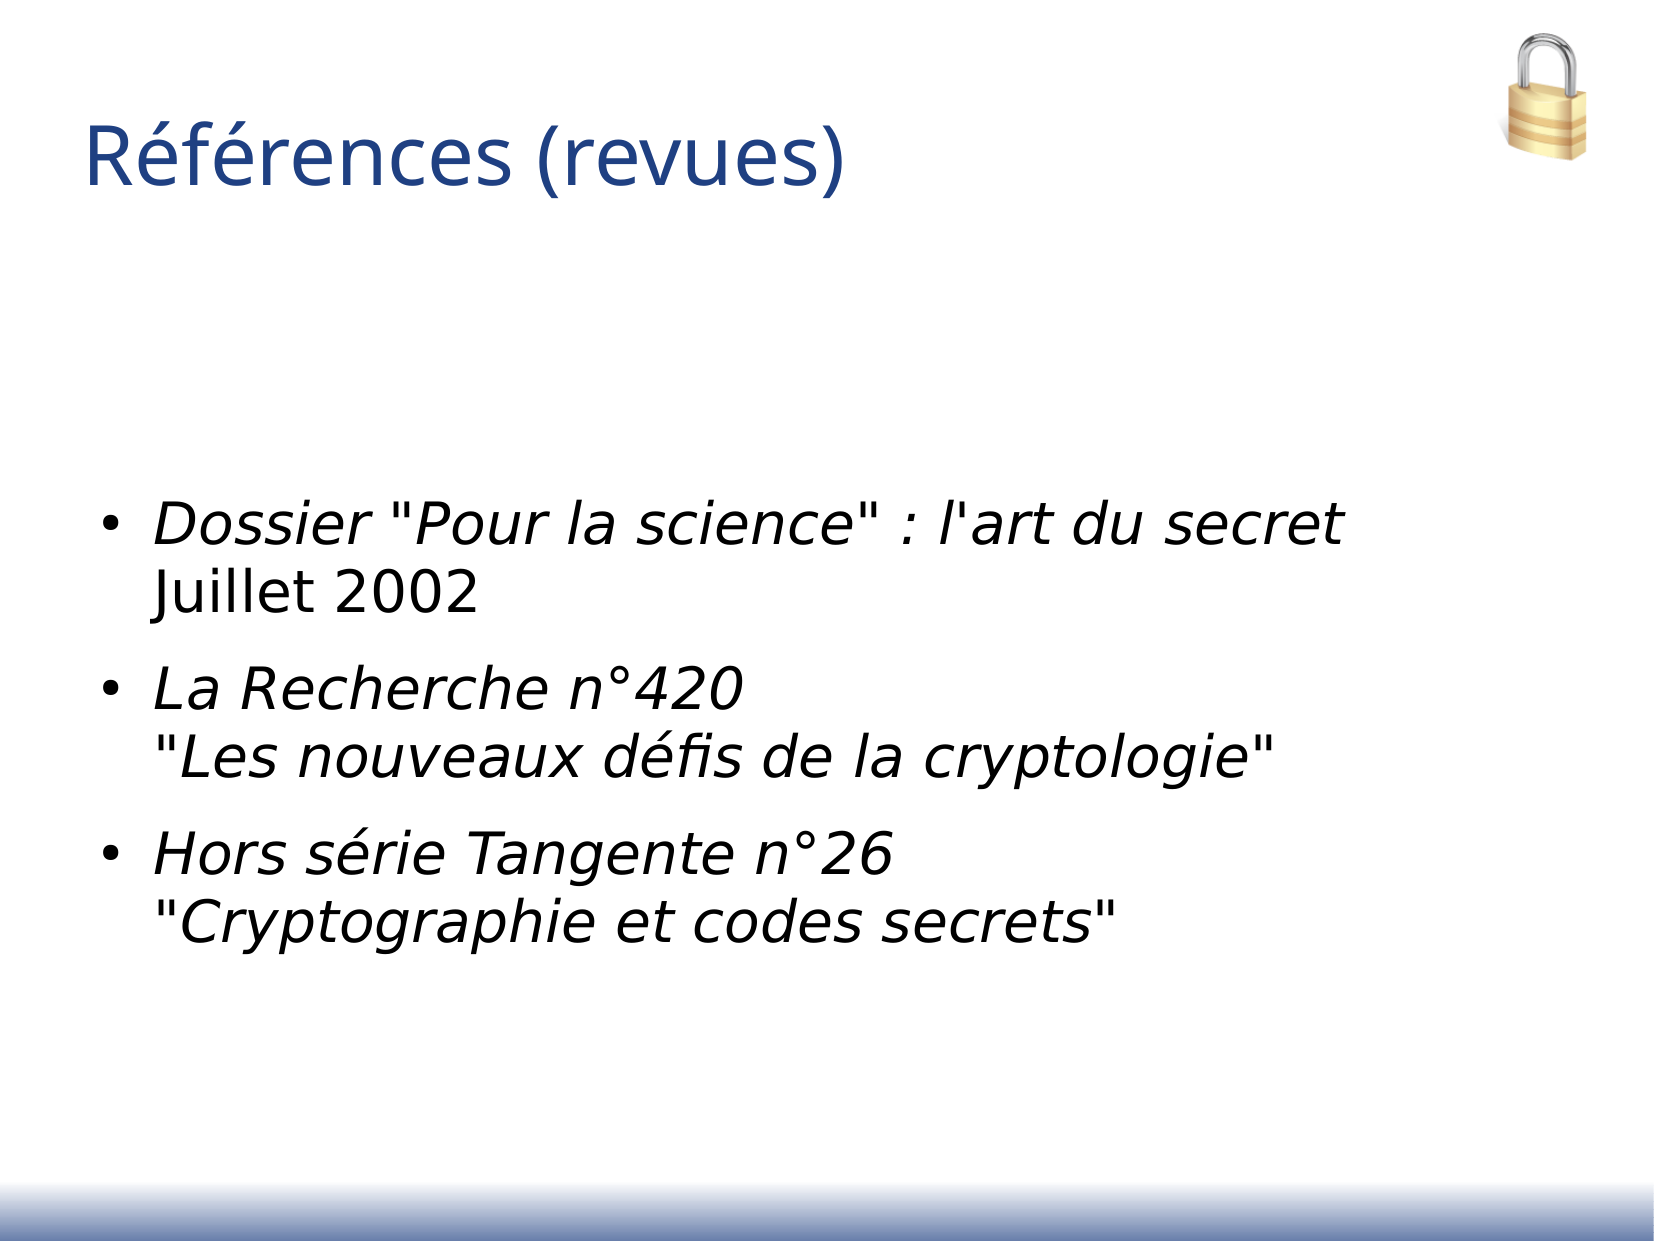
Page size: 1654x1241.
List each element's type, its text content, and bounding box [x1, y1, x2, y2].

picture [1476, 29, 1613, 166]
title Références (revues) [82, 49, 1571, 257]
list Dossier "Pour la science" : l'art du secret Juillet 2002 La Recherche n°420 "Les nouveaux défis de la cryptologie" Hors série Tangente n°26 "Cryptographie et codes secrets" [82, 324, 1571, 1123]
